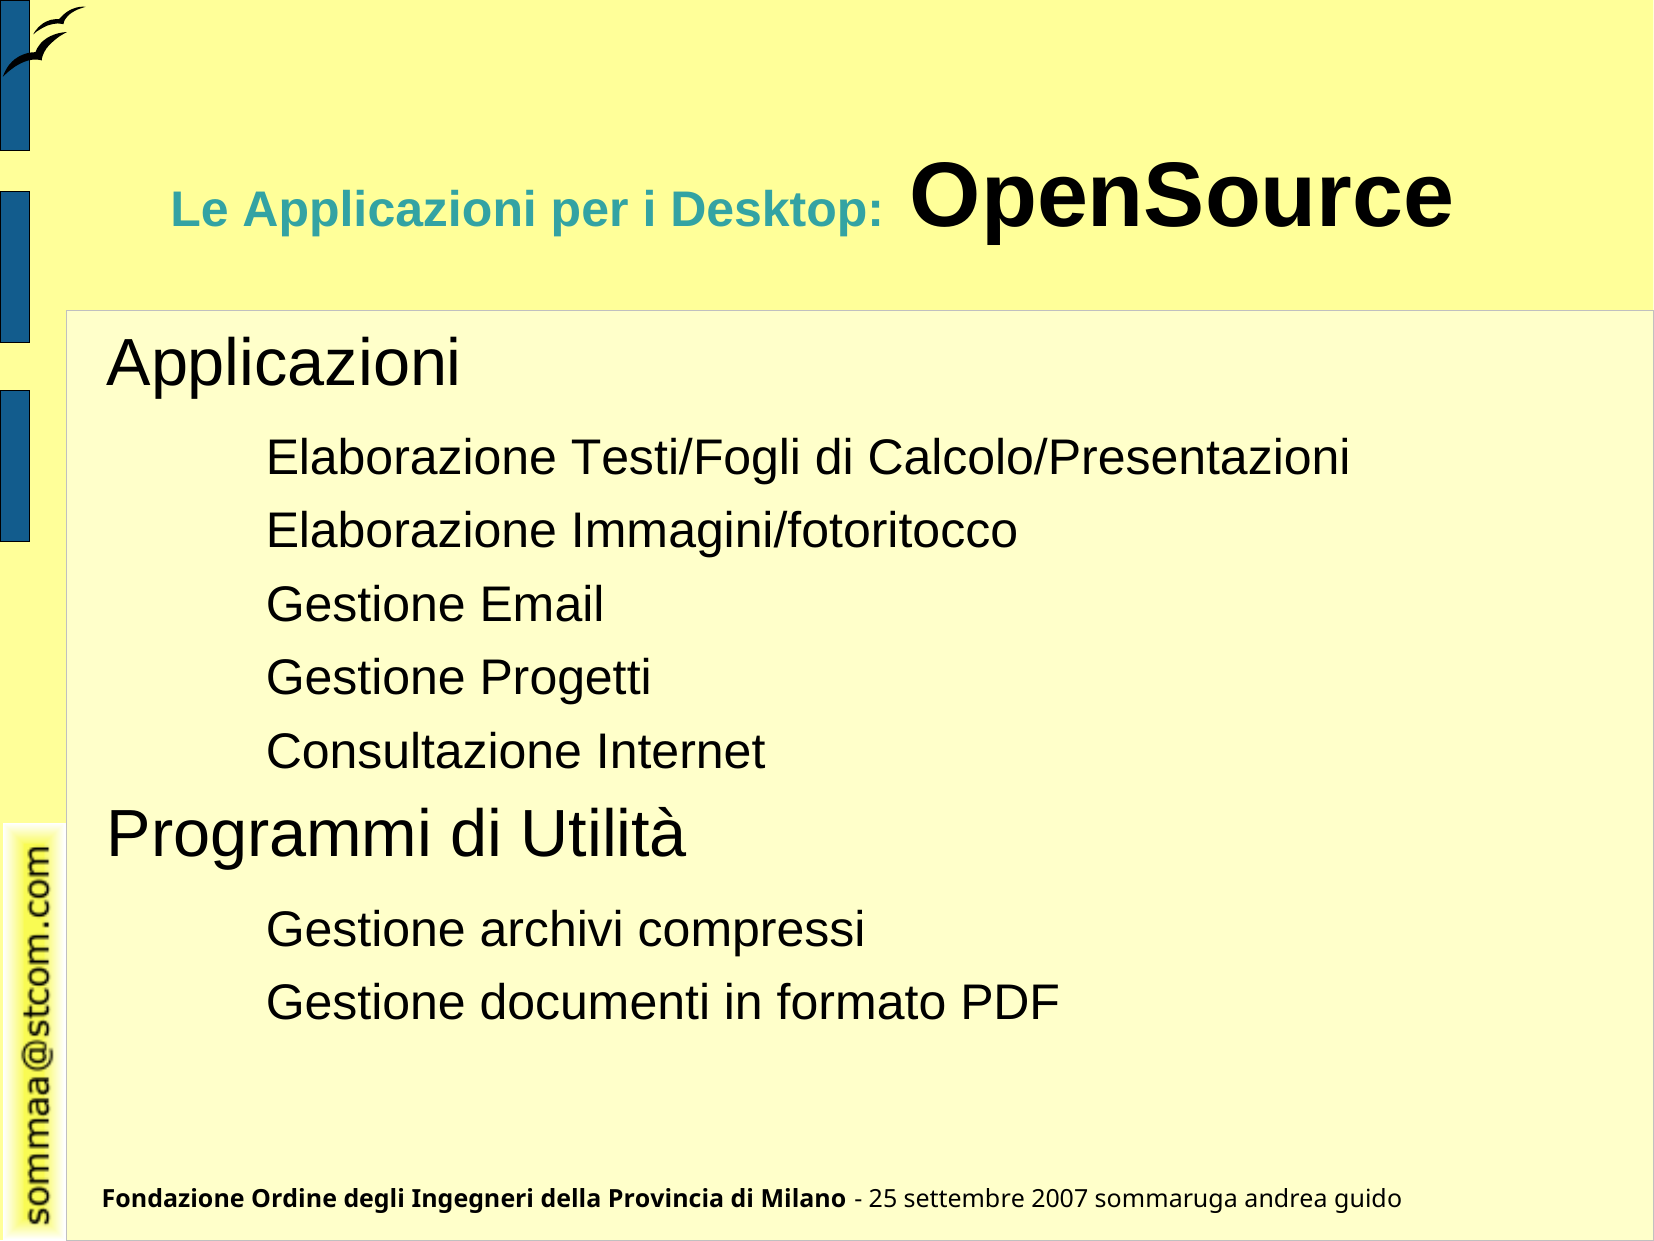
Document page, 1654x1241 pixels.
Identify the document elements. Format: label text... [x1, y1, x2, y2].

picture [3, 823, 66, 1241]
title Le Applicazioni per i Desktop: OpenSource [121, 91, 1534, 299]
list Applicazioni Elaborazione Testi/Fogli di Calcolo/Presentazioni Elaborazione Immagini/fotoritocco Gestione Email Gestione Progetti Consultazione Internet Programmi di Utilità Gestione archivi compressi Gestione documenti in formato PDF [88, 324, 1631, 1203]
